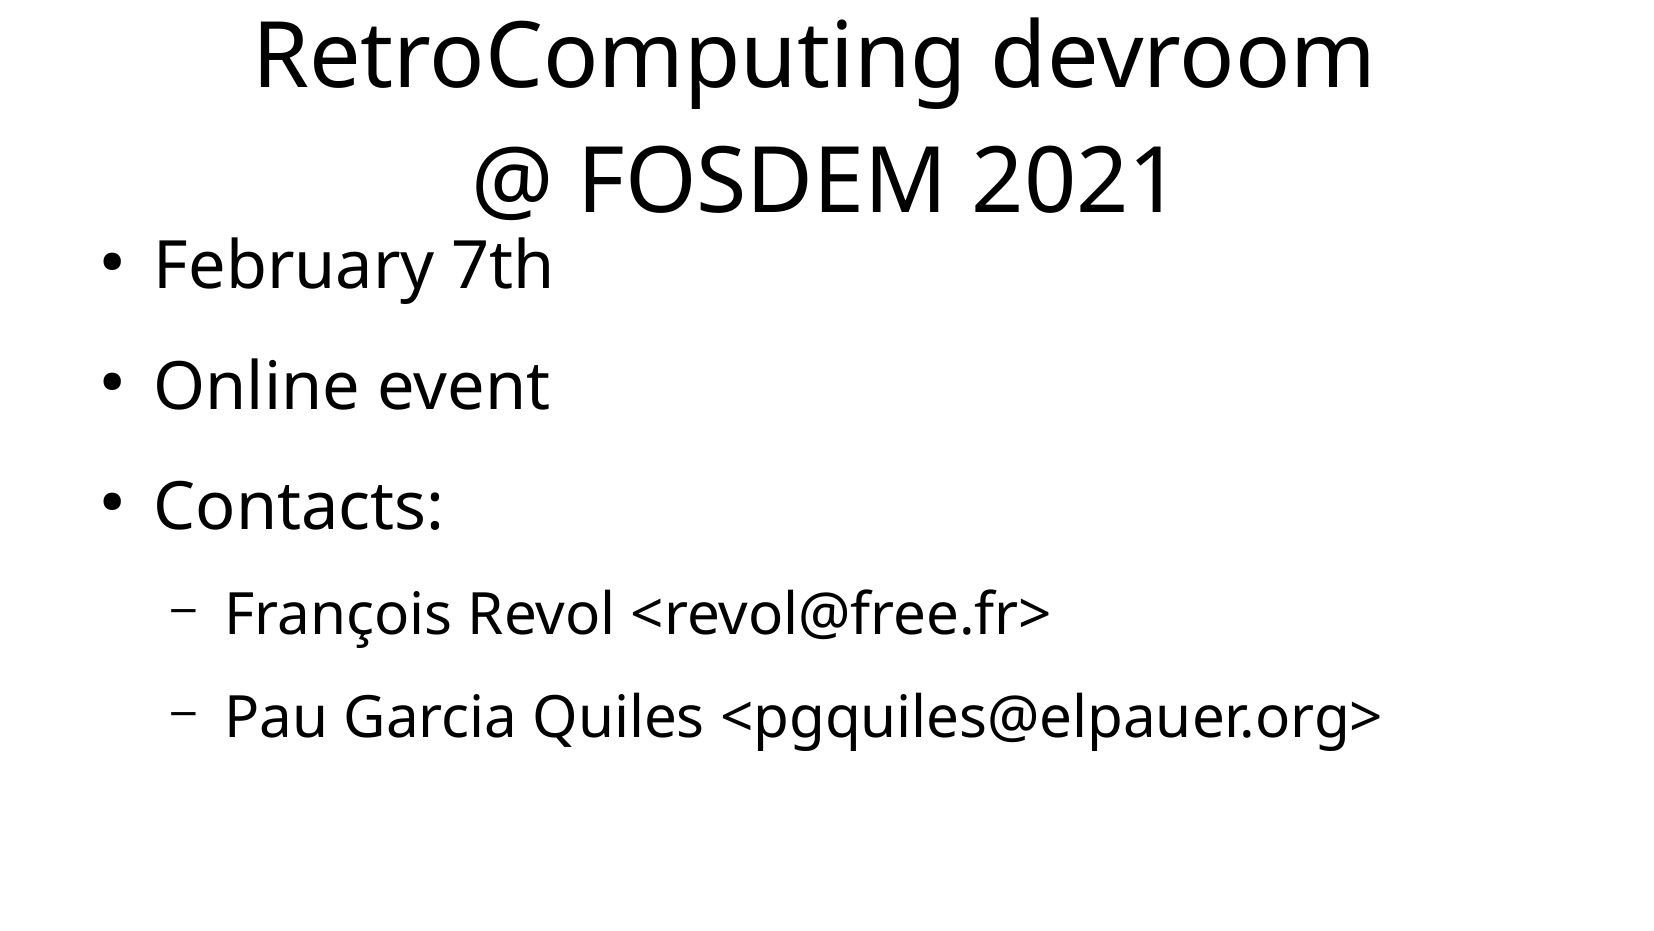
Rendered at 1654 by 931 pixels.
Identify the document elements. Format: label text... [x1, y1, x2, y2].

list February 7th Online event Contacts: François Revol <revol@free.fr> Pau Garcia Quiles <pgquiles@elpauer.org> [82, 217, 1571, 758]
title RetroComputing devroom @ FOSDEM 2021 [82, 12, 1571, 217]
